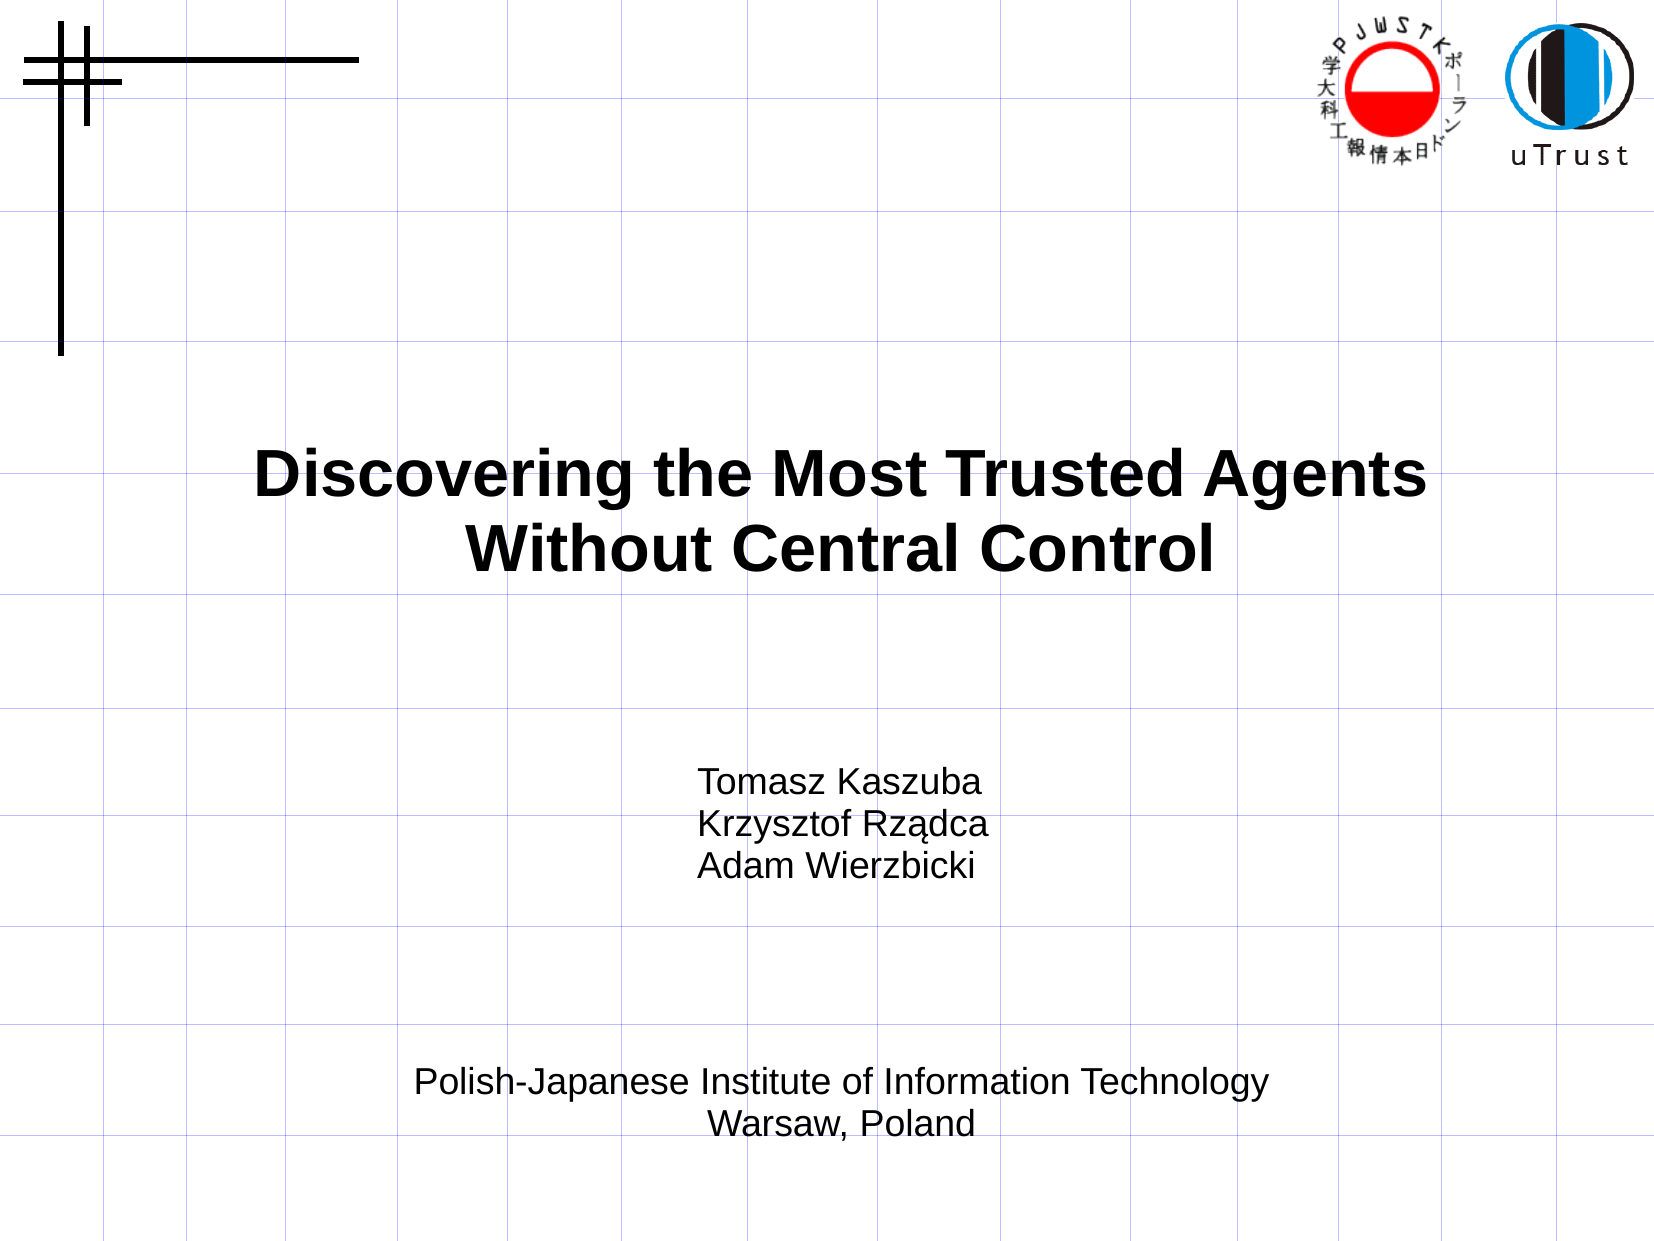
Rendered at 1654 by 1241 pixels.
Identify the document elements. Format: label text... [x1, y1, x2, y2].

picture [1511, 30, 1564, 125]
text_box Tomasz Kaszuba Krzysztof Rządca Adam Wierzbicki [682, 752, 1008, 1021]
text_box Discovering the Most Trusted Agents Without Central Control [236, 428, 1447, 655]
picture [1303, 0, 1479, 178]
text_box Polish-Japanese Institute of Information Technology Warsaw, Poland [295, 1052, 1388, 1152]
picture [1505, 23, 1634, 165]
